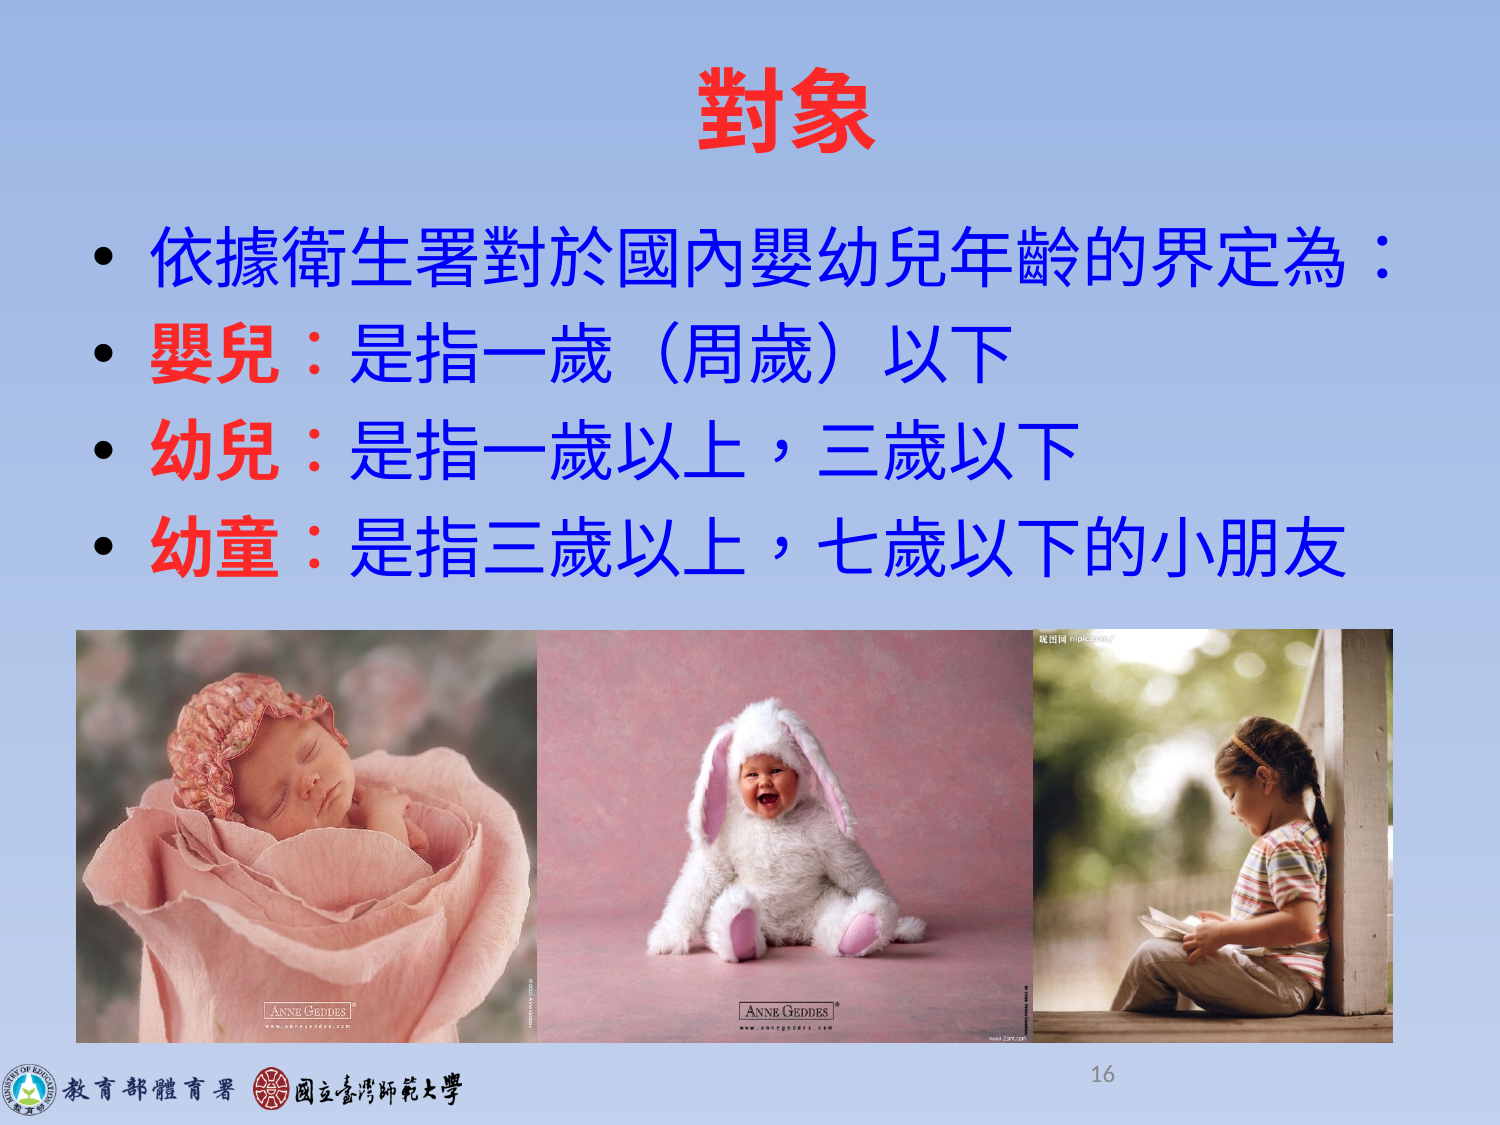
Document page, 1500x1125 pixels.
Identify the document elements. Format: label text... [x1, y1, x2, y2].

text_box [1074, 1042, 1426, 1103]
list 依據衛生署對於國內嬰幼兒年齡的界定為： 嬰兒：是指一歲（周歲）以下 幼兒：是指一歲以上，三歲以下 幼童：是指三歲以上，七歲以下的小朋友 [76, 208, 1427, 951]
title 對象 [150, 45, 1426, 173]
picture [76, 629, 1393, 1043]
